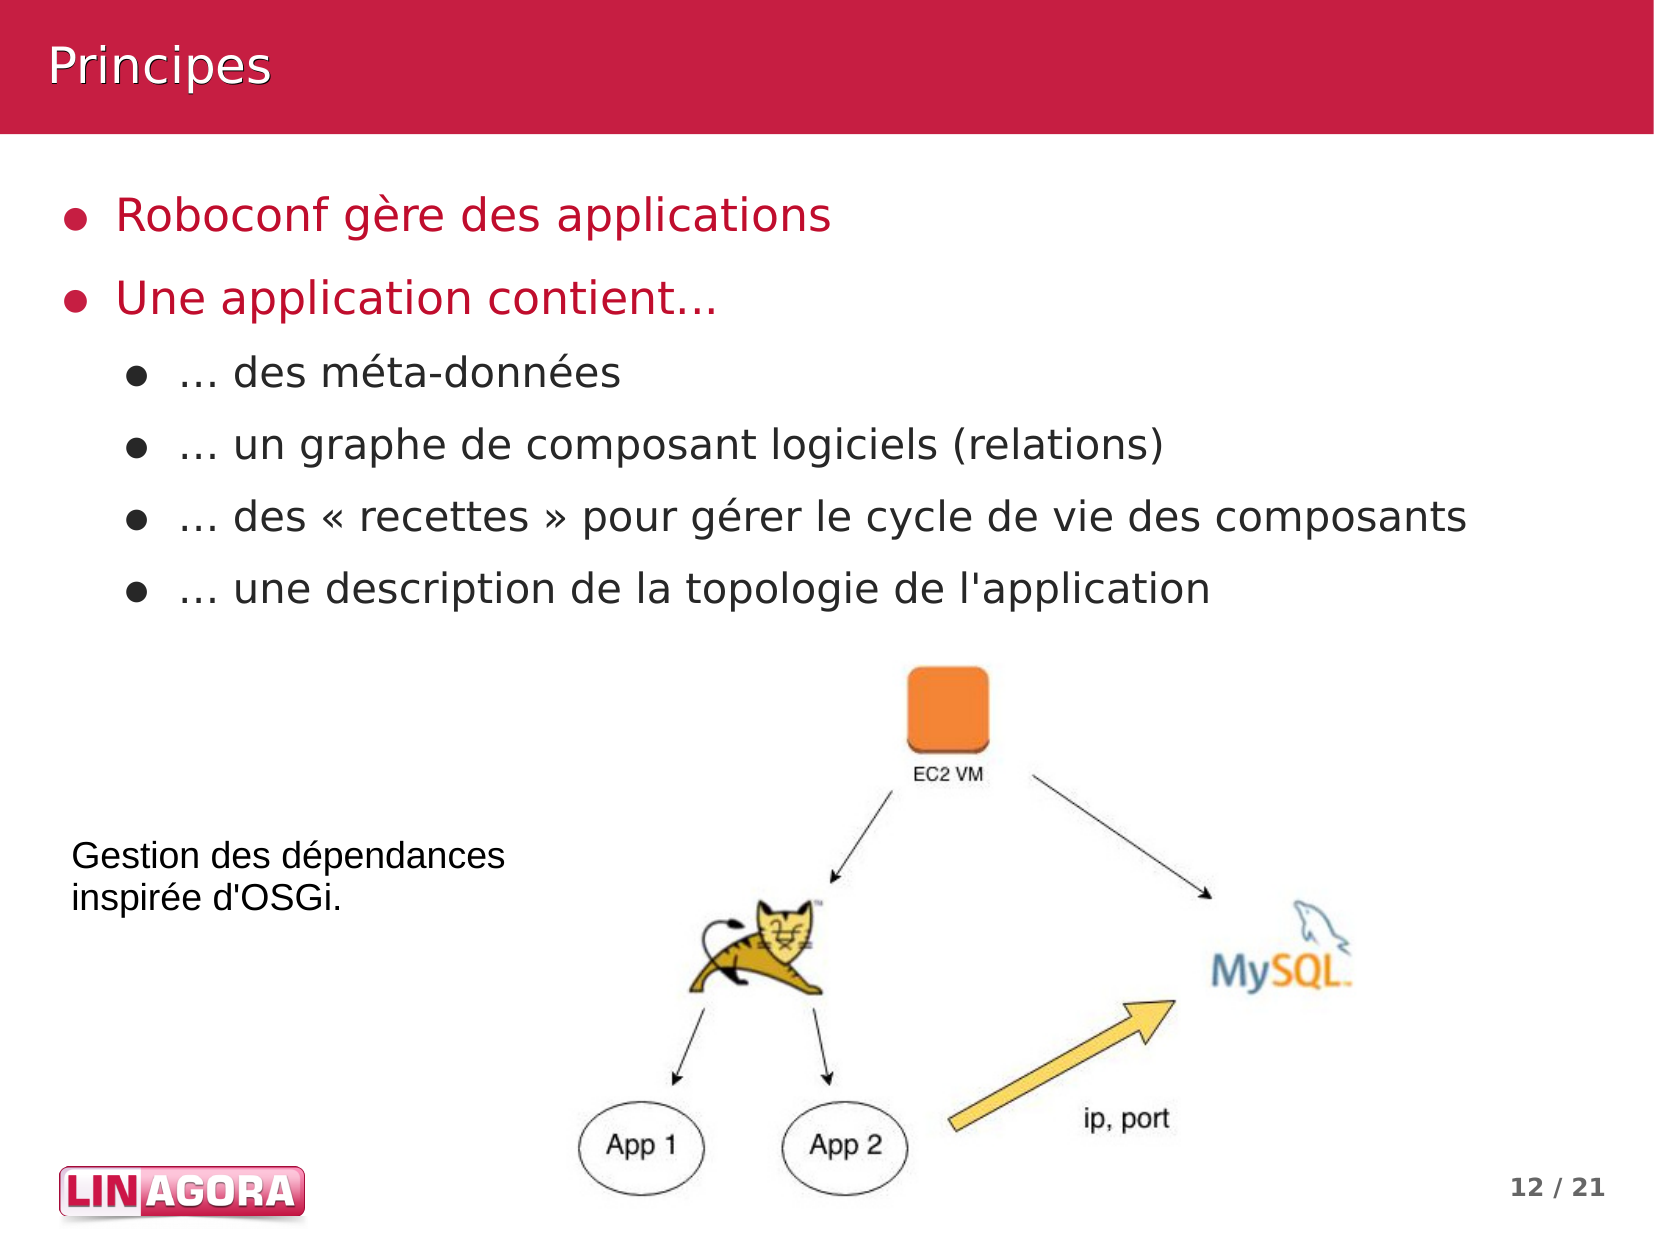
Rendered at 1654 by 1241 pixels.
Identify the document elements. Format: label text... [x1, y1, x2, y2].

list Roboconf gère des applications Une application contient... … des méta-données … un graphe de composant logiciels (relations) … des « recettes » pour gérer le cycle de vie des composants … une description de la topologie de l'application [45, 188, 1606, 1134]
title Principes [47, 7, 1624, 126]
text_box Gestion des dépendances inspirée d'OSGi. [56, 827, 521, 927]
picture [555, 649, 1400, 1218]
picture [59, 1166, 308, 1229]
